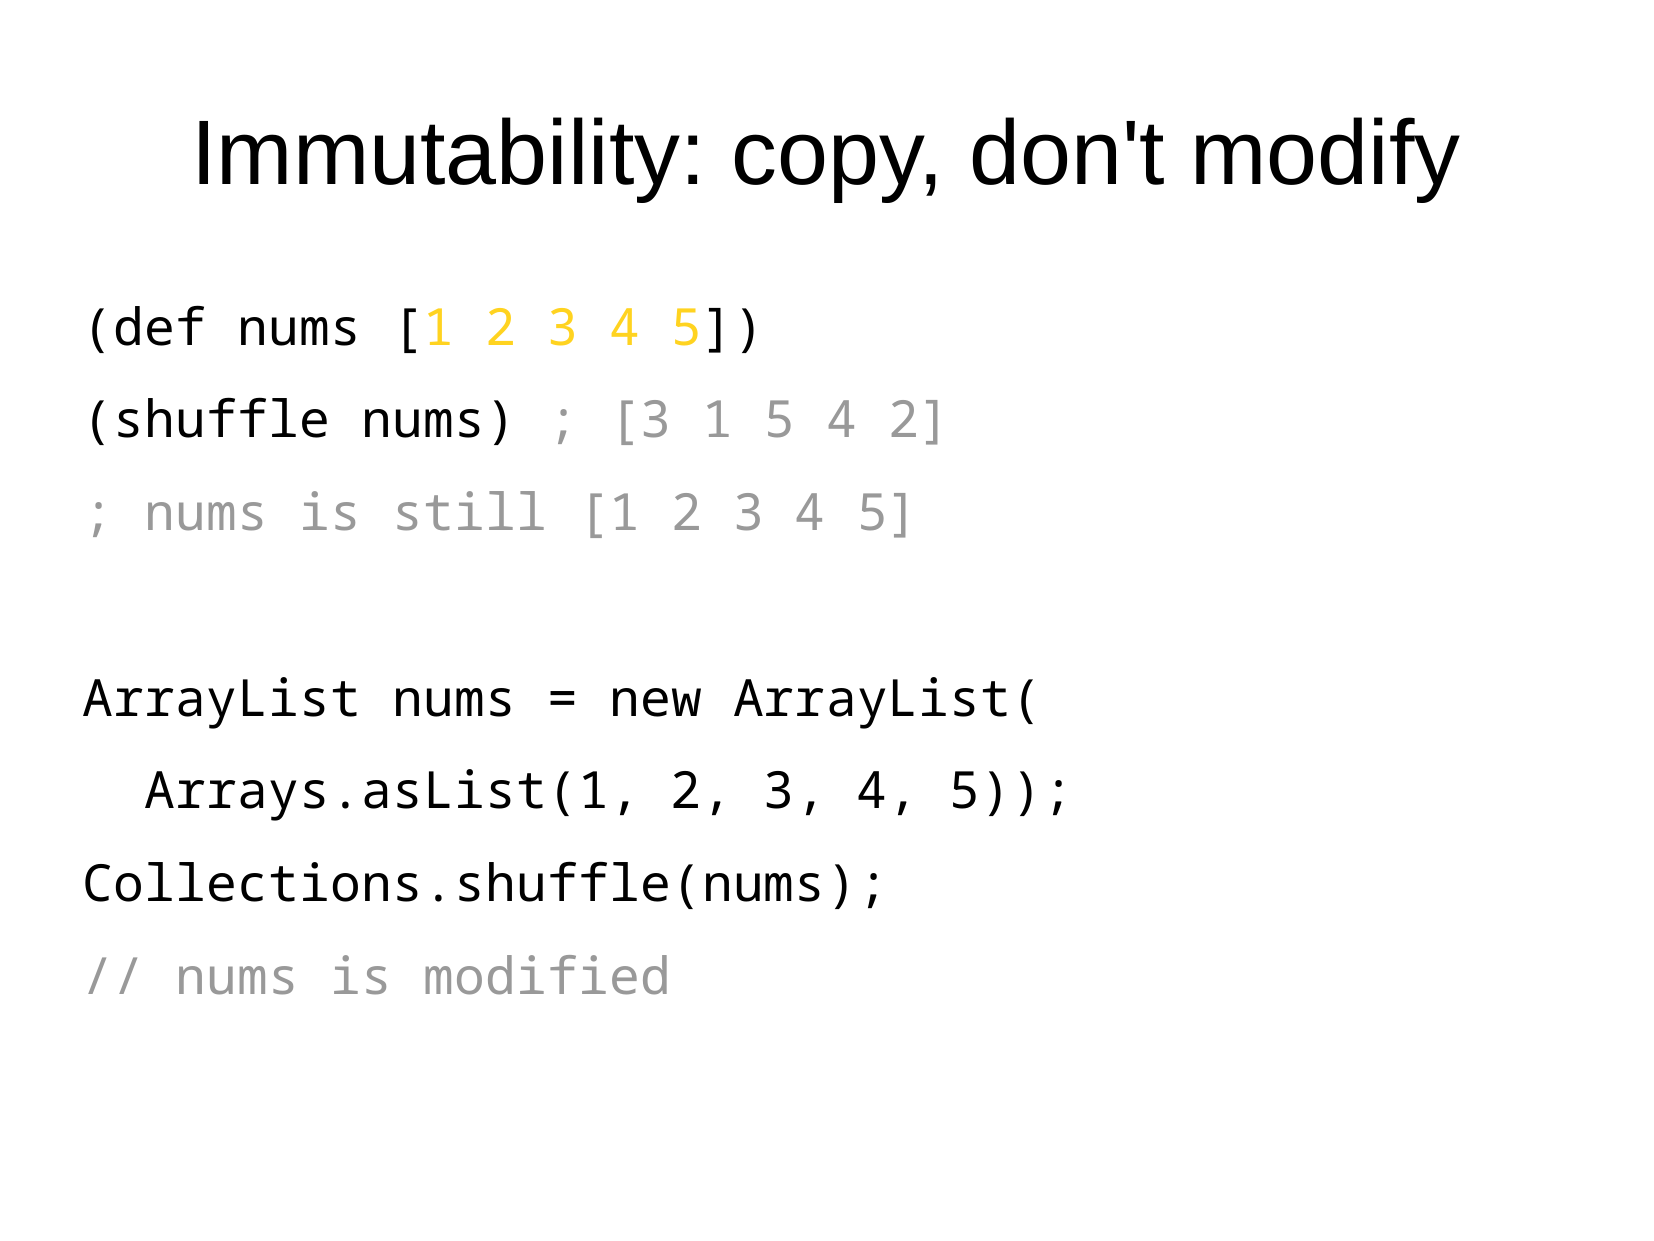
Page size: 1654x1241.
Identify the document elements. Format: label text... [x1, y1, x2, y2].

list (def nums [1 2 3 4 5]) (shuffle nums) ; [3 1 5 4 2] ; nums is still [1 2 3 4 5] ArrayList nums = new ArrayList( Arrays.asList(1, 2, 3, 4, 5)); Collections.shuffle(nums); // nums is modified [82, 290, 1571, 1010]
title Immutability: copy, don't modify [82, 49, 1571, 257]
